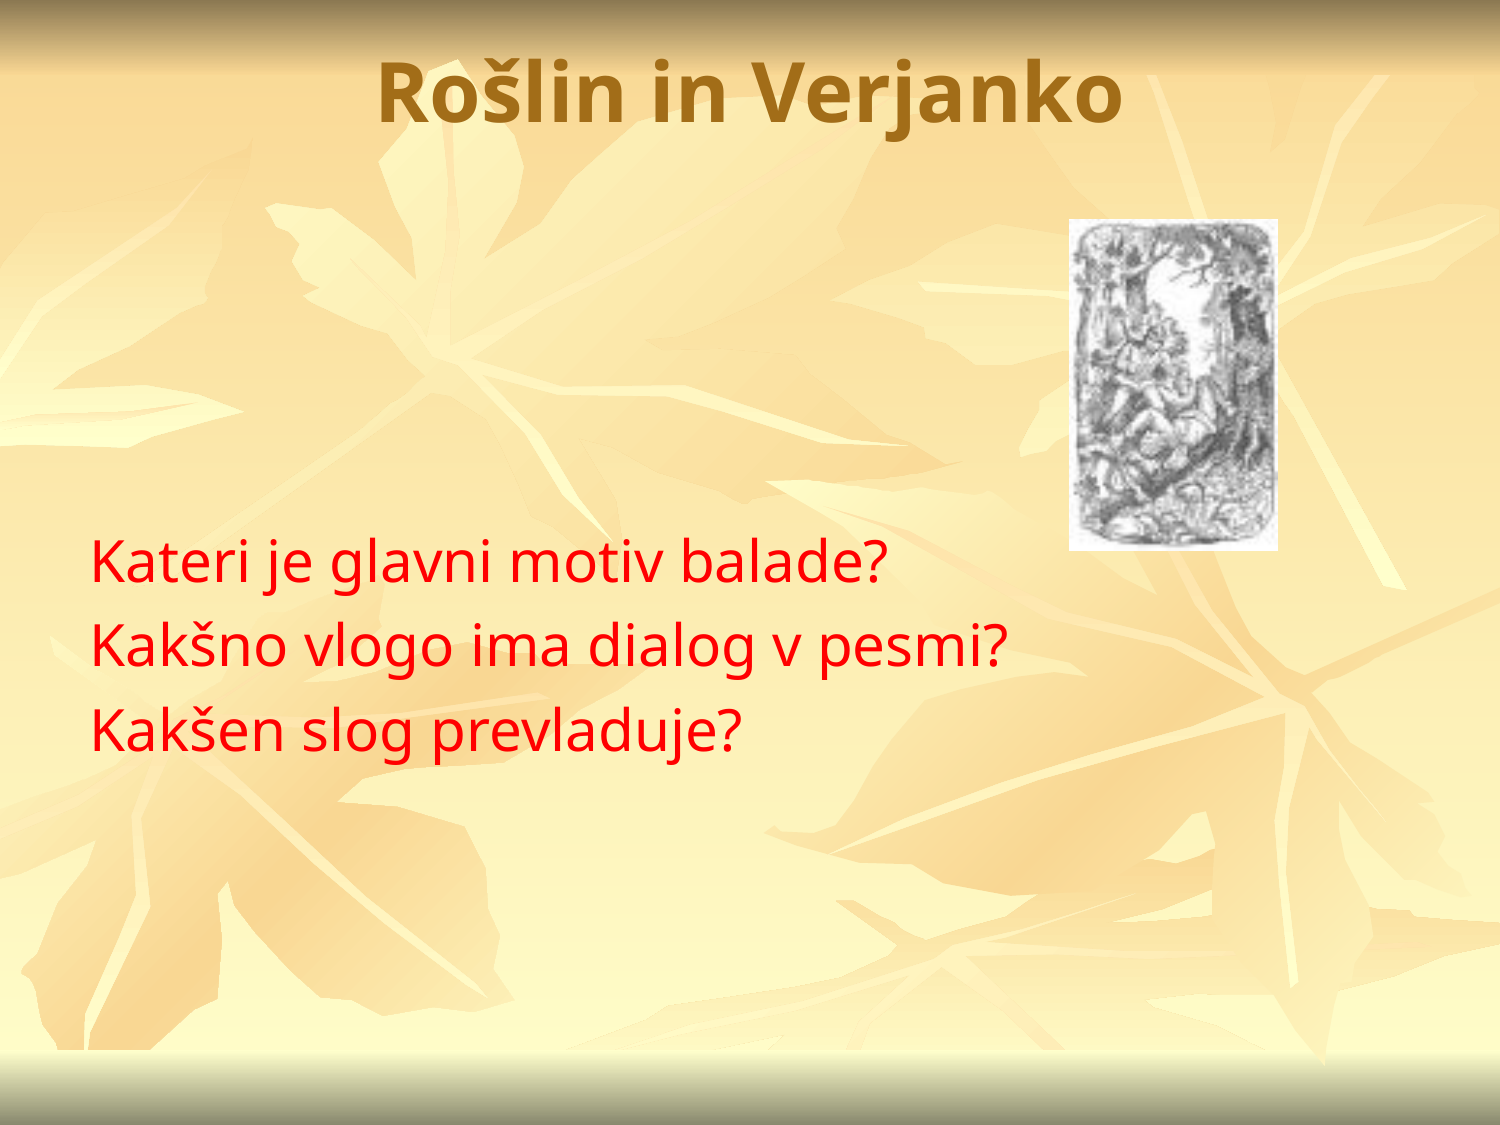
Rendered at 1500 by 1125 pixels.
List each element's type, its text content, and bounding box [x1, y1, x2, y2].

picture [1069, 219, 1278, 551]
title Rošlin in Verjanko [75, 31, 1425, 248]
list Kateri je glavni motiv balade? Kakšno vlogo ima dialog v pesmi? Kakšen slog prevladuje? [75, 262, 1425, 916]
